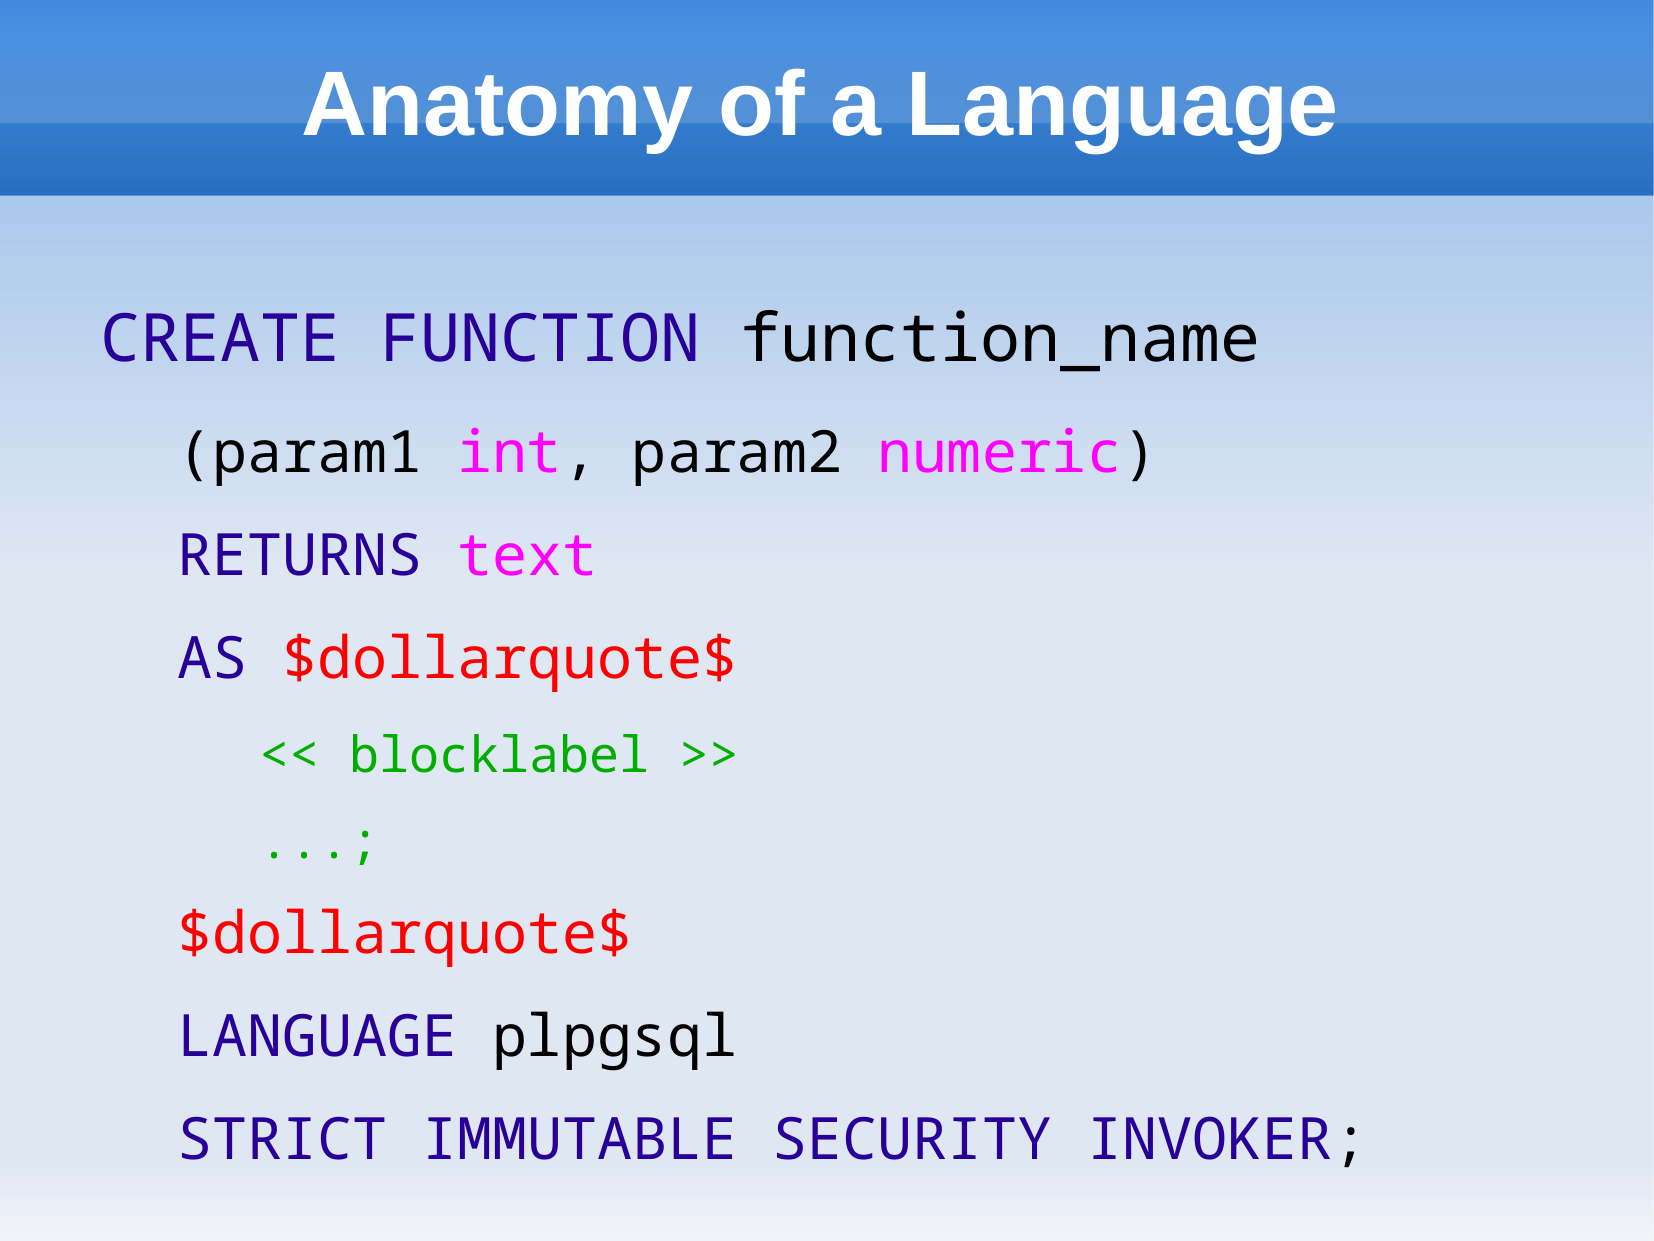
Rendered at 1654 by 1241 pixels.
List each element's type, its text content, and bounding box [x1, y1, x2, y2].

title Anatomy of a Language [76, 7, 1565, 200]
picture [0, 0, 1654, 1241]
list CREATE FUNCTION function_name (param1 int, param2 numeric) RETURNS text AS $dollarquote$ << blocklabel >> ...; $dollarquote$ LANGUAGE plpgsql STRICT IMMUTABLE SECURITY INVOKER; [82, 290, 1571, 1094]
